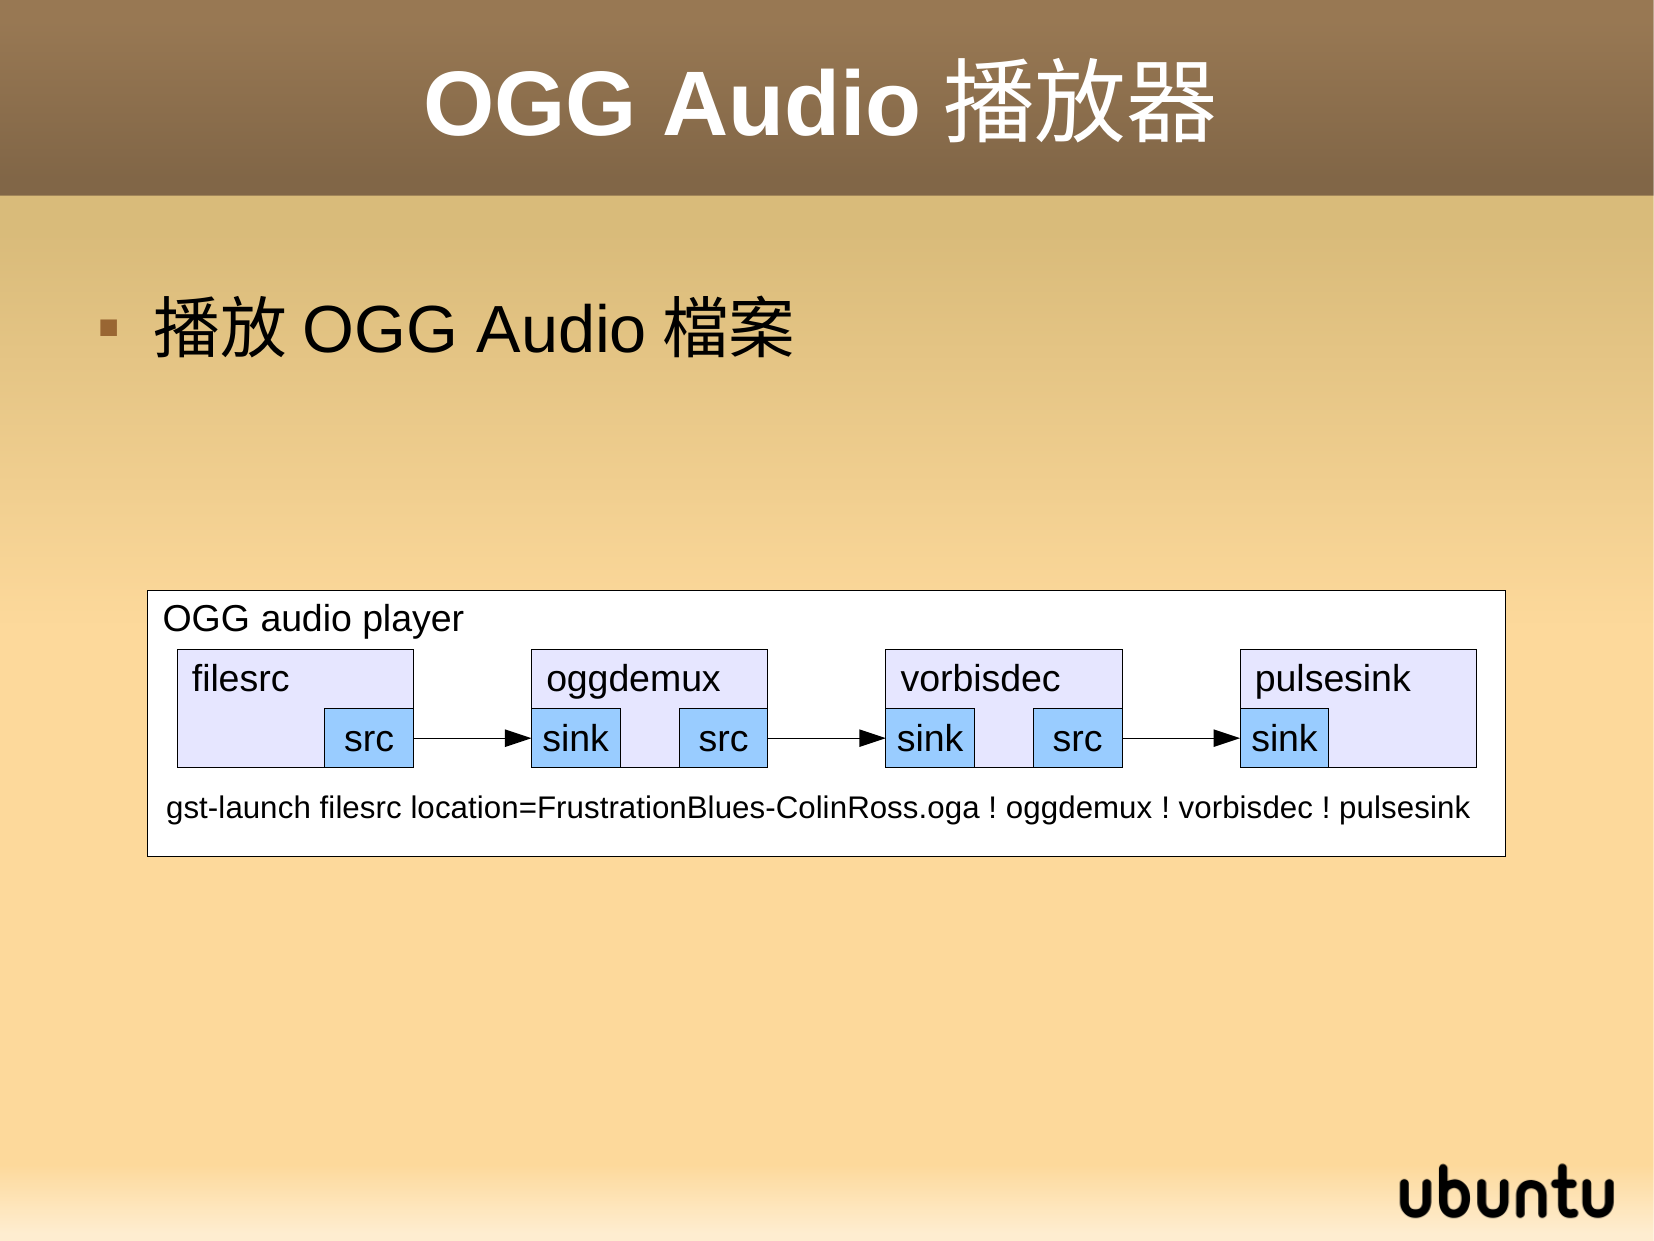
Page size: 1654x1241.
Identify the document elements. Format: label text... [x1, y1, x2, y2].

list 播放OGG Audio檔案 [82, 290, 1571, 1094]
picture [0, 0, 1654, 1241]
title OGG Audio播放器 [76, 0, 1565, 208]
